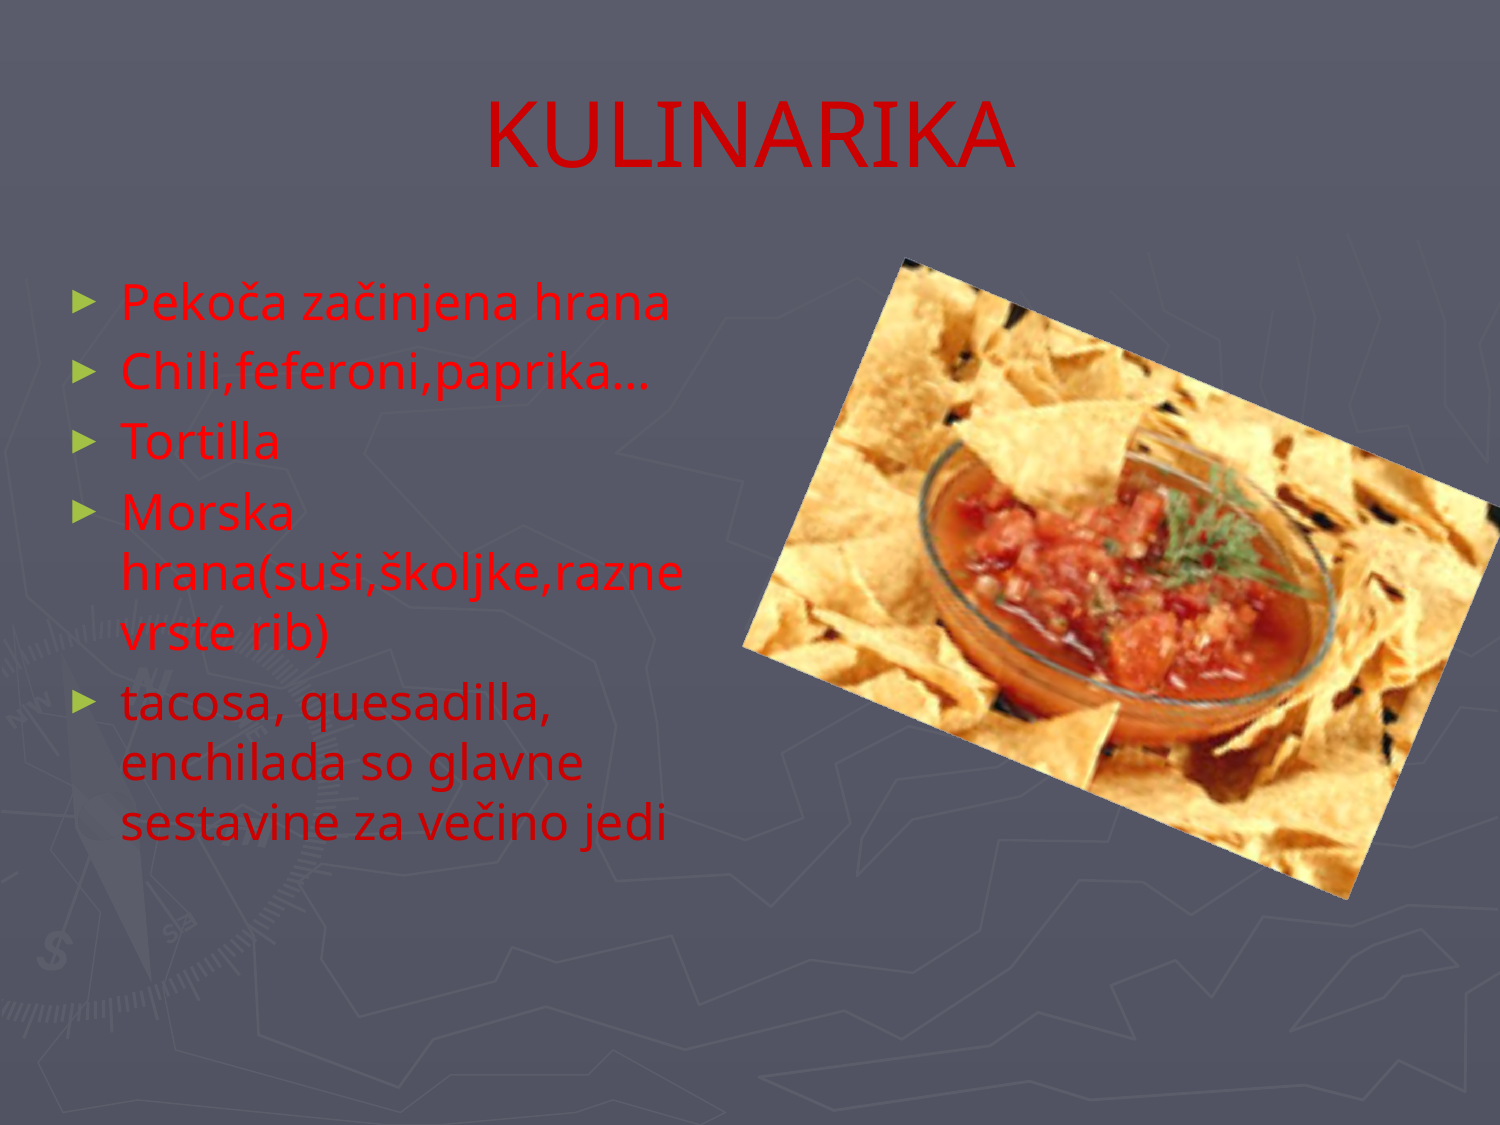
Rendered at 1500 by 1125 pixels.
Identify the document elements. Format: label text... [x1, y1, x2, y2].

title KULINARIKA [49, 37, 1451, 225]
list Pekoča začinjena hrana Chili,feferoni,paprika… Tortilla Morska hrana(suši,školjke,razne vrste rib) tacosa, quesadilla, enchilada so glavne sestavine za večino jedi [49, 262, 738, 1001]
picture [741, 256, 1500, 900]
